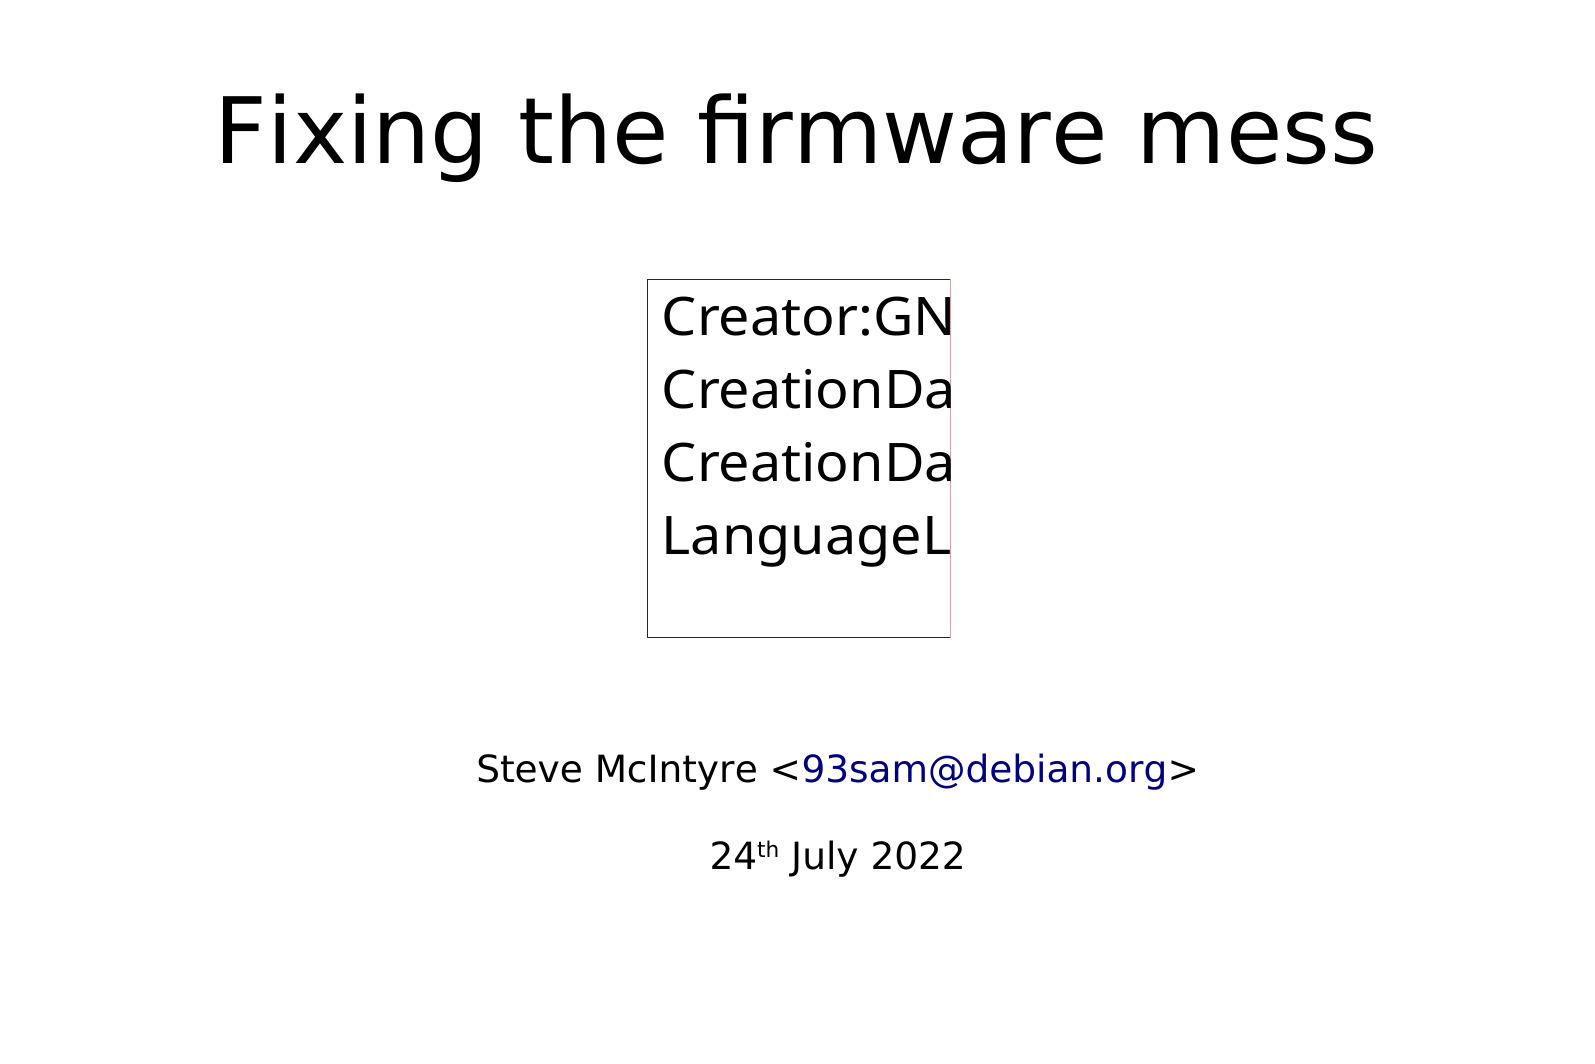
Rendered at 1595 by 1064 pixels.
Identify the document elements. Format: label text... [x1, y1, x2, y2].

subtitle Steve McIntyre <93sam@debian.org> 24th July 2022 [102, 562, 1538, 1064]
title Fixing the firmware mess [79, 24, 1515, 239]
picture [644, 275, 951, 638]
